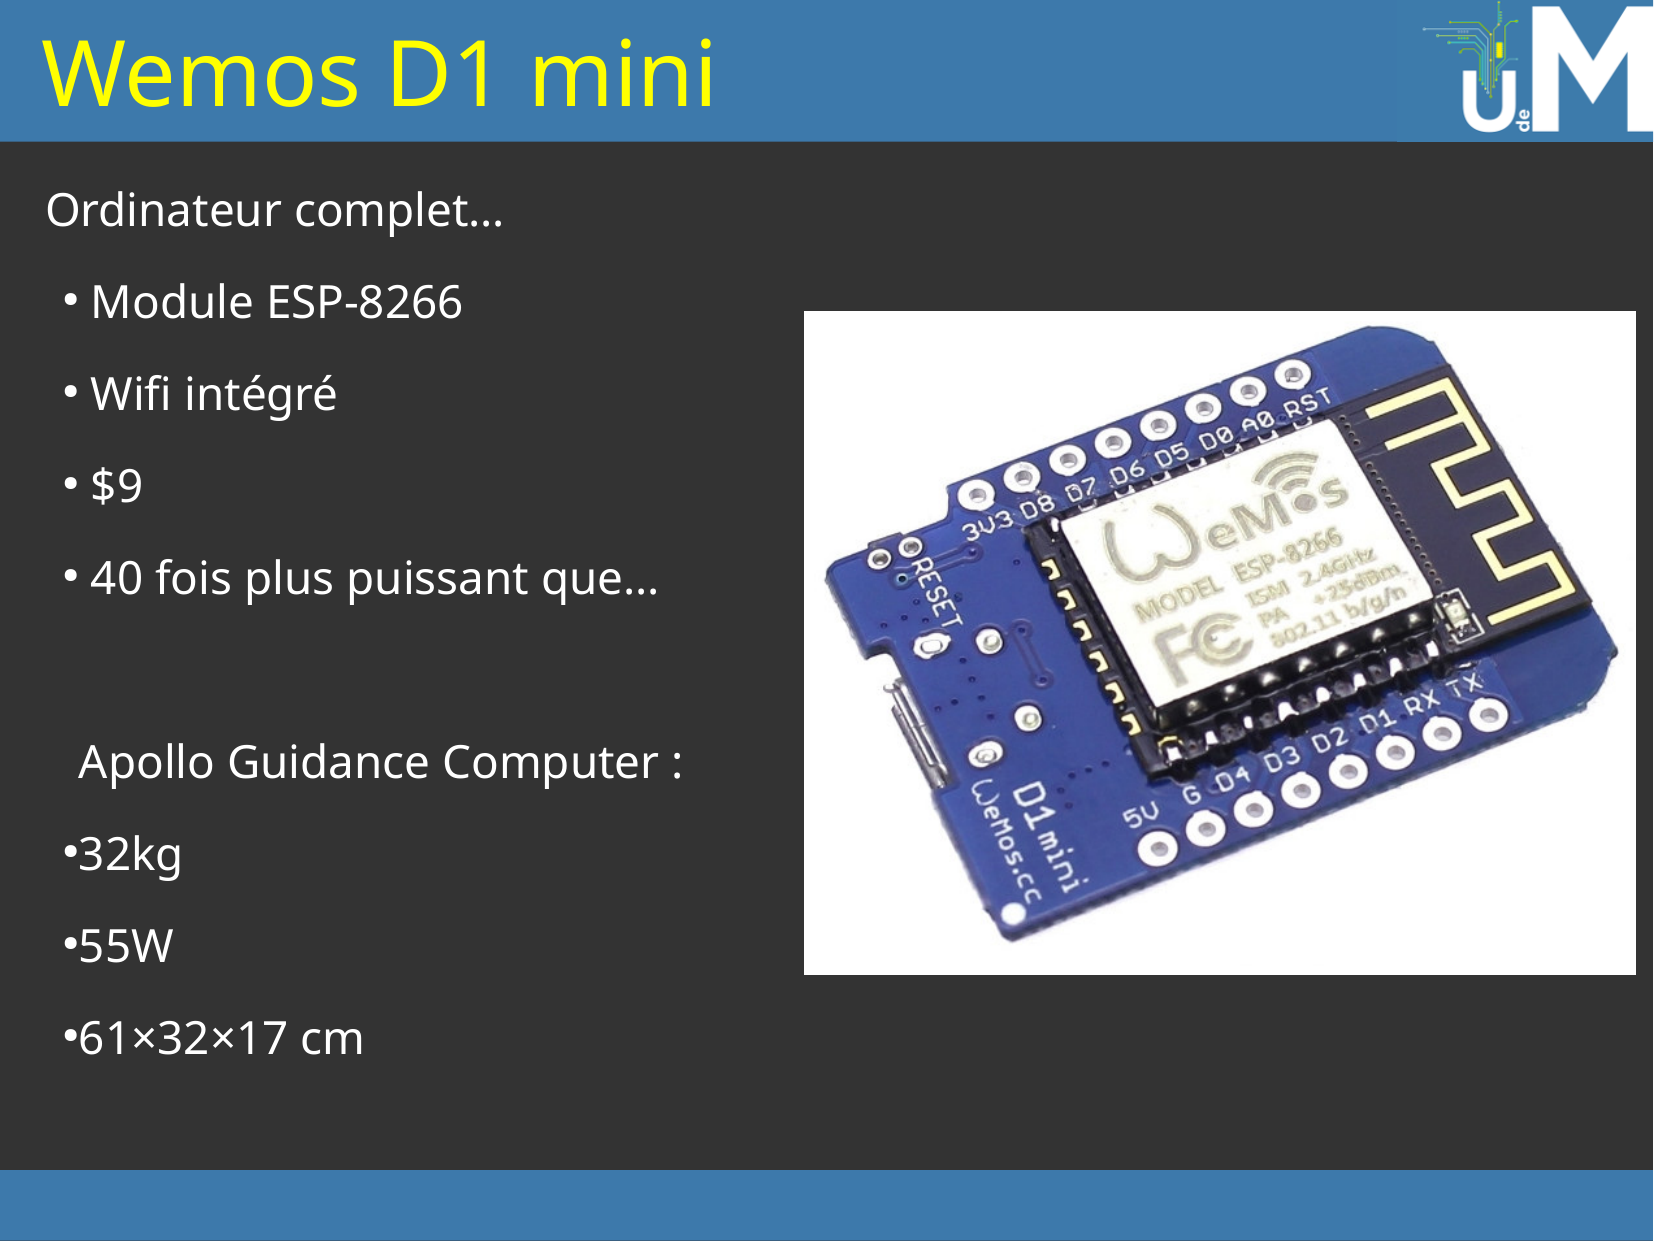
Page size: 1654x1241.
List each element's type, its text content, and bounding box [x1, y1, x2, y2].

picture [1397, 0, 1654, 142]
title Wemos D1 mini [41, 9, 1411, 133]
list Ordinateur complet… Module ESP-8266 Wifi intégré $9 40 fois plus puissant que... Apollo Guidance Computer : 32kg 55W 61×32×17 cm www.wemos.cc [45, 177, 1606, 1141]
picture [804, 311, 1636, 976]
